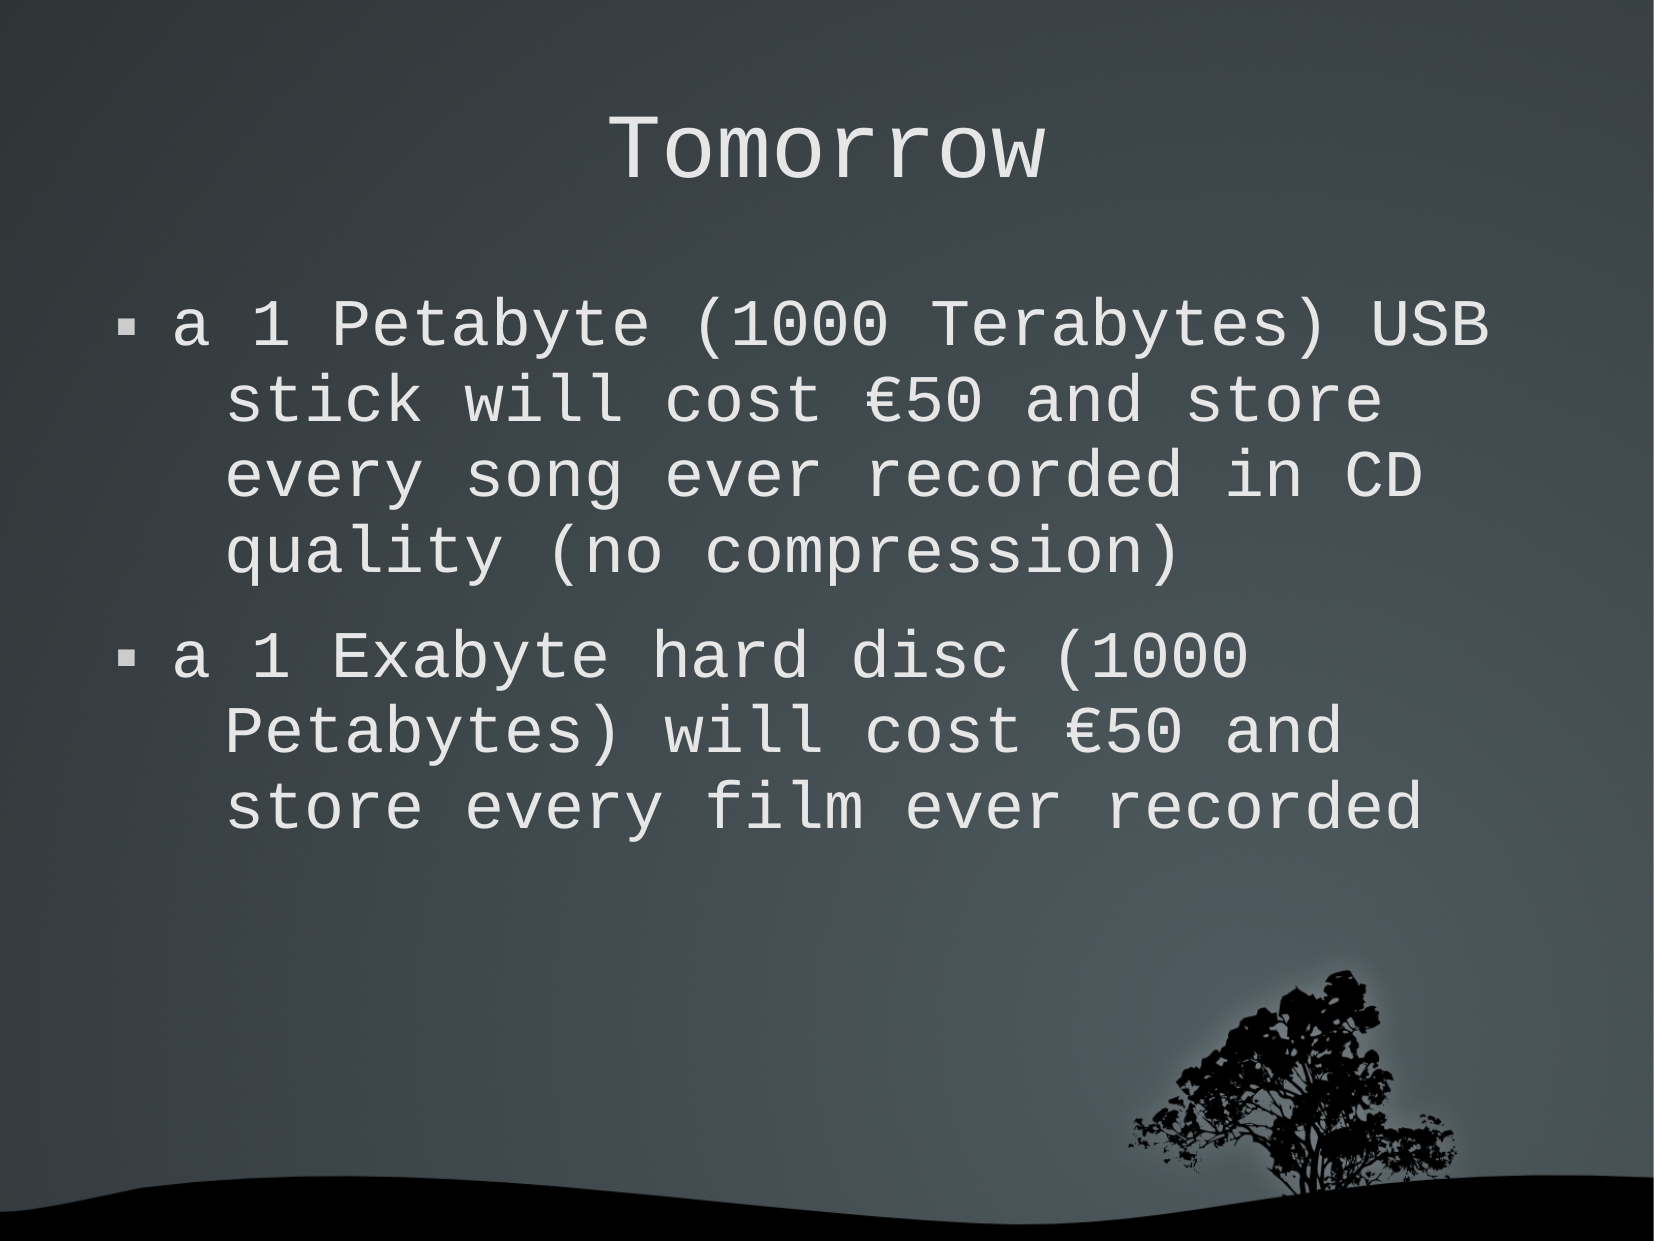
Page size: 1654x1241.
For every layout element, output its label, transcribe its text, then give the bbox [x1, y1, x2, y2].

picture [0, 0, 1654, 1241]
title Tomorrow [82, 56, 1571, 250]
list a 1 Petabyte (1000 Terabytes) USB stick will cost €50 and store every song ever recorded in CD quality (no compression) a 1 Exabyte hard disc (1000 Petabytes) will cost €50 and store every film ever recorded [82, 290, 1571, 1094]
